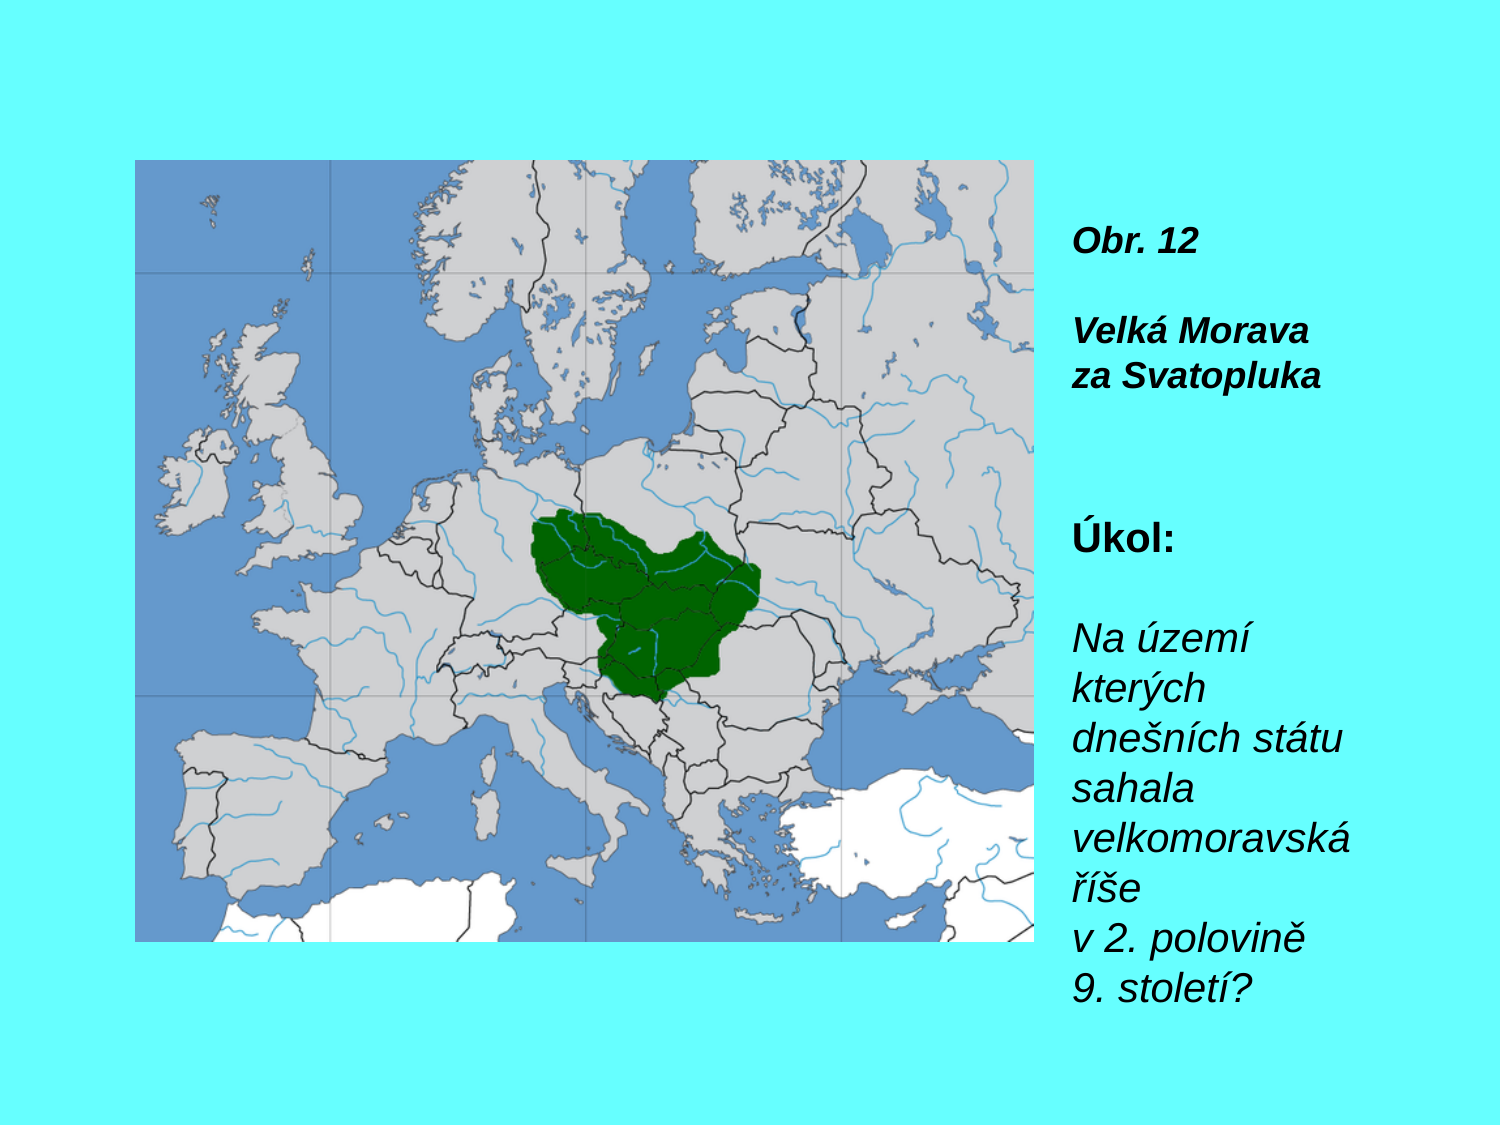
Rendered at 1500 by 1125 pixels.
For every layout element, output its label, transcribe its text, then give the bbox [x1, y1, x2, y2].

text_box Obr. 12 Velká Morava za Svatopluka [1057, 207, 1365, 404]
picture [135, 160, 1034, 942]
text_box Úkol: Na území kterých dnešních státu sahala velkomoravská říše v 2. polovině 9. století? [1057, 503, 1388, 1019]
